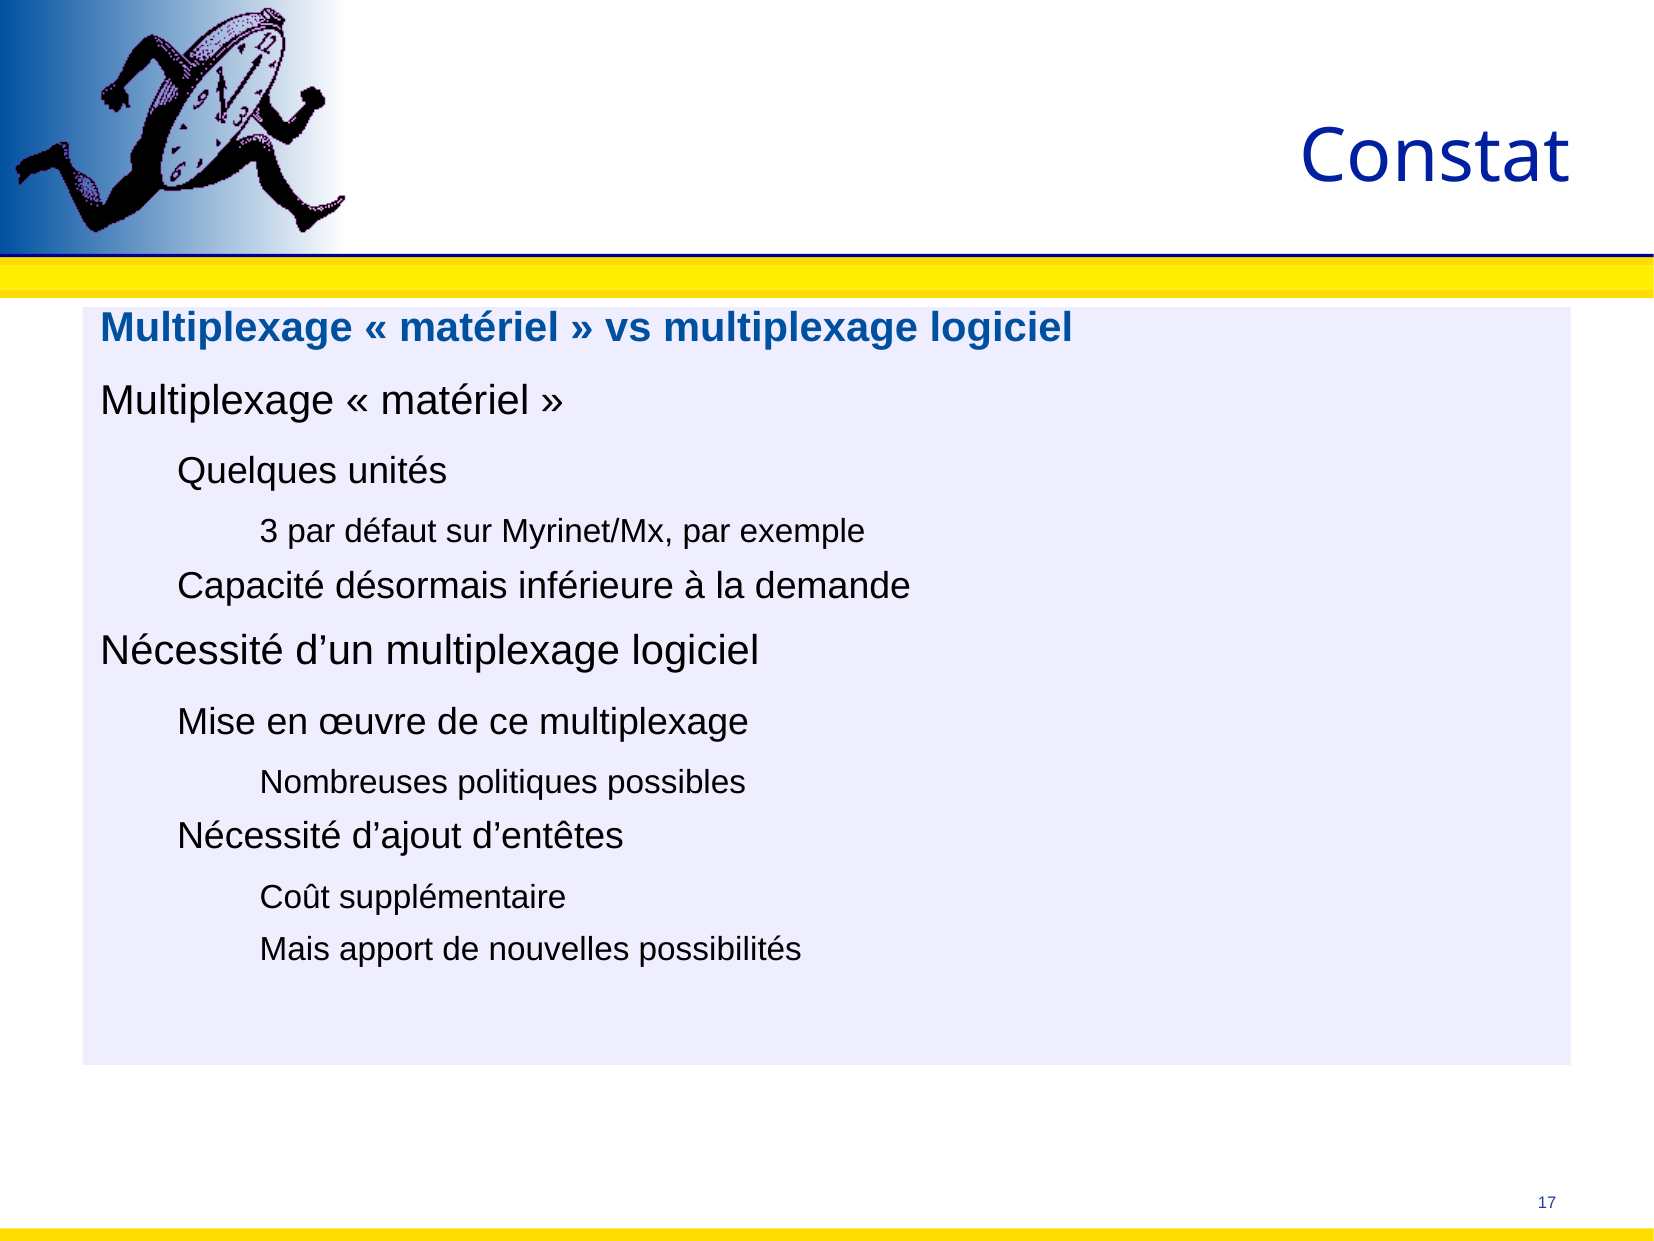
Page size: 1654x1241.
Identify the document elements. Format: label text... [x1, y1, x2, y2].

title Constat [372, 49, 1571, 257]
list Multiplexage « matériel » vs multiplexage logiciel Multiplexage « matériel » Quelques unités 3 par défaut sur Myrinet/Mx, par exemple Capacité désormais inférieure à la demande Nécessité d’un multiplexage logiciel Mise en œuvre de ce multiplexage Nombreuses politiques possibles Nécessité d’ajout d’entêtes Coût supplémentaire Mais apport de nouvelles possibilités [82, 307, 1571, 1065]
picture [14, 0, 353, 245]
